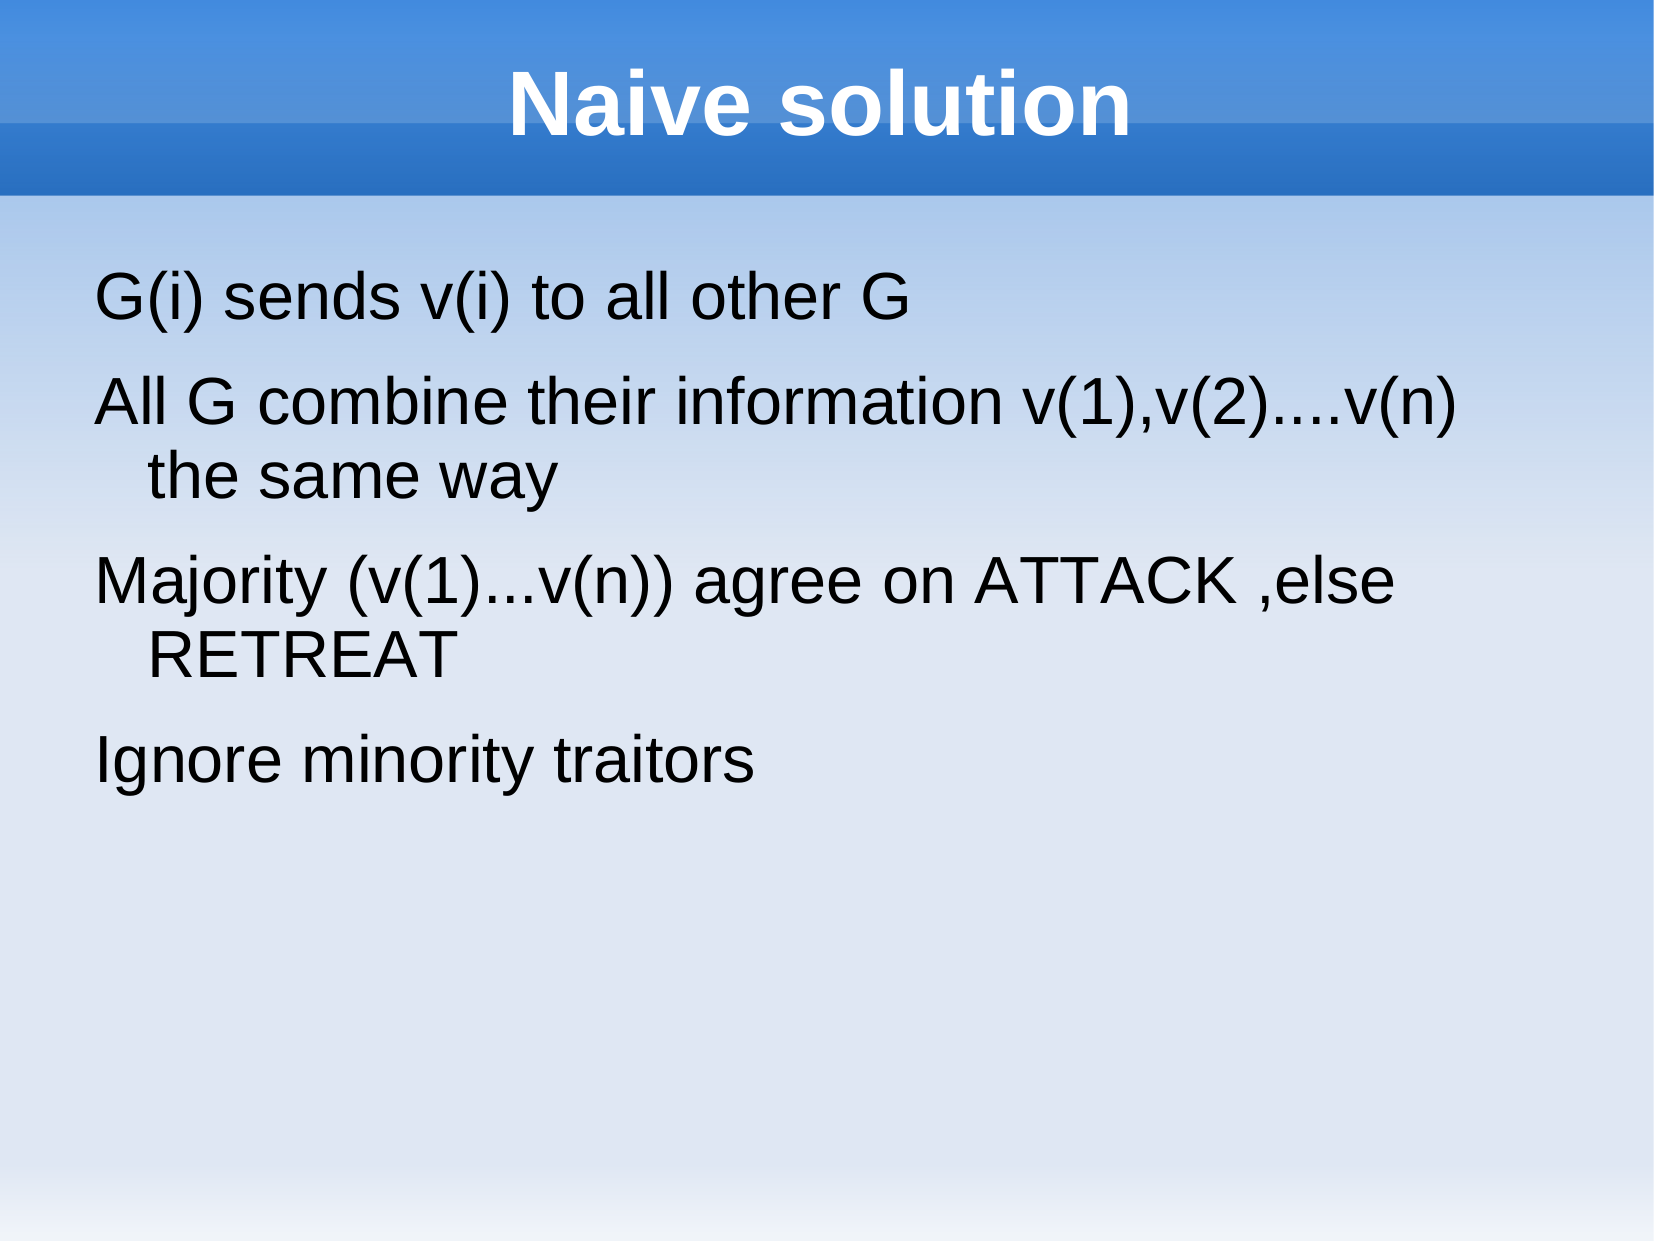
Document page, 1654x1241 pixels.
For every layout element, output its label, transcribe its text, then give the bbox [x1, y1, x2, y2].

list G(i) sends v(i) to all other G All G combine their information v(1),v(2)....v(n) the same way Majority (v(1)...v(n)) agree on ATTACK ,else RETREAT Ignore minority traitors [76, 259, 1565, 1063]
title Naive solution [76, 7, 1565, 200]
picture [0, 0, 1654, 1241]
